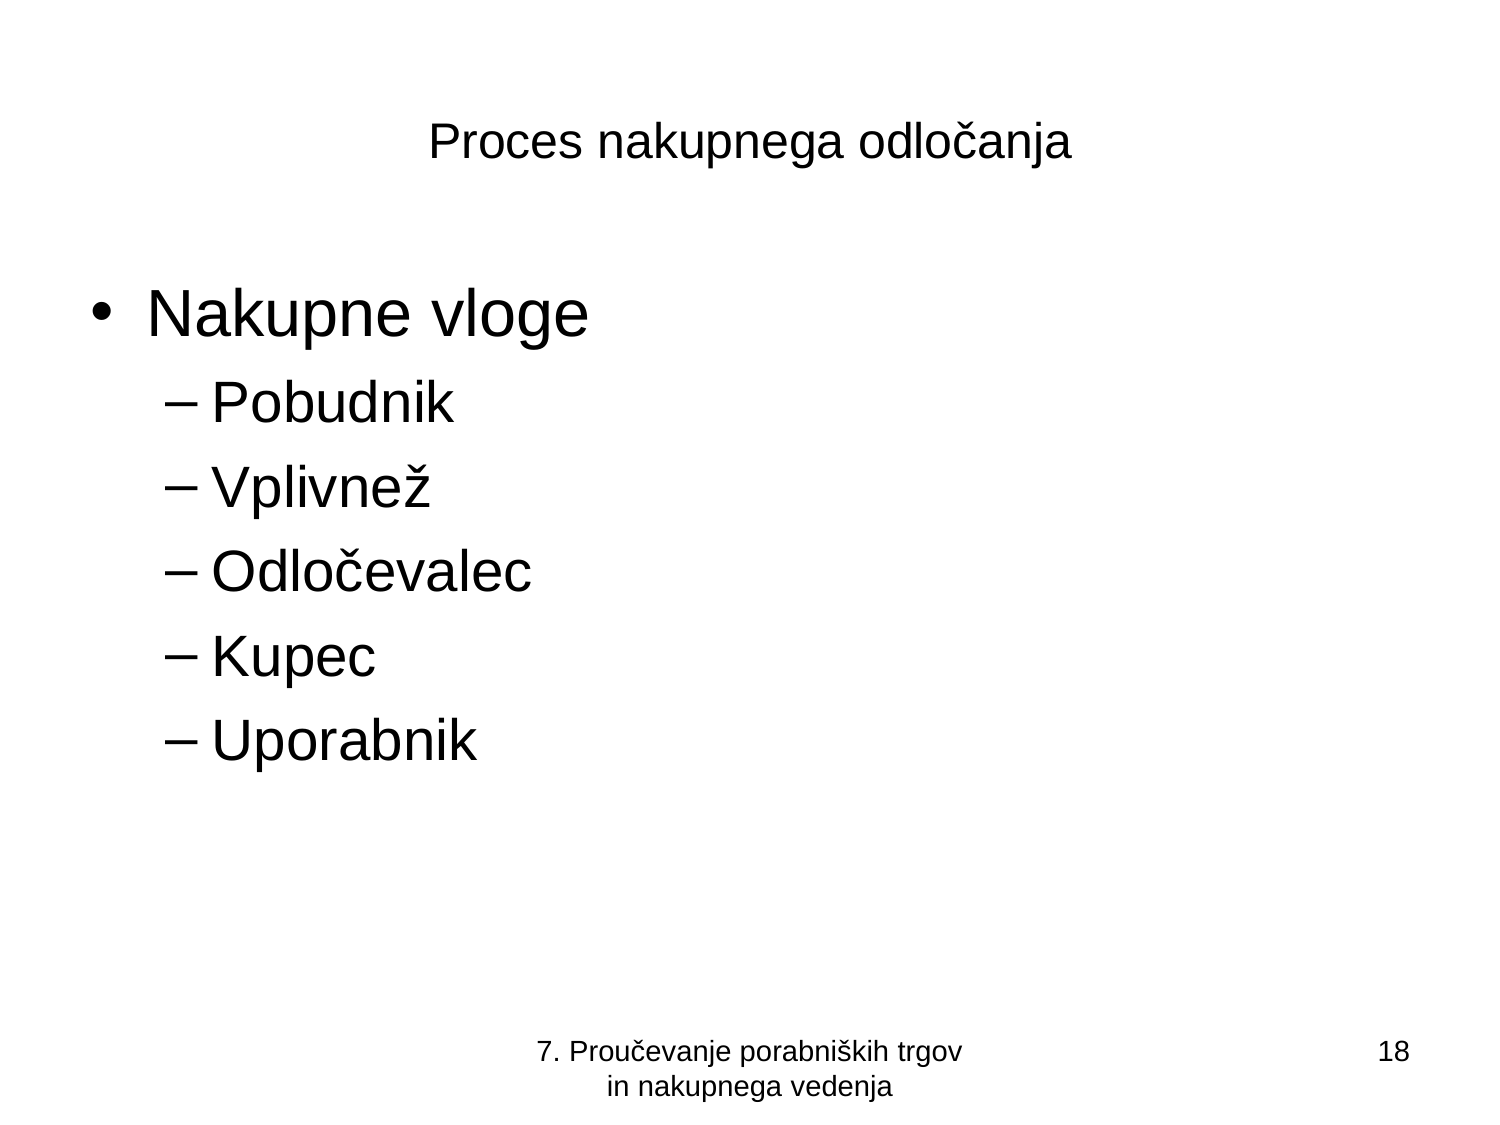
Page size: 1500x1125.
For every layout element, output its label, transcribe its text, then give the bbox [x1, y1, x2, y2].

text_box <number> [1074, 1024, 1426, 1103]
title Proces nakupnega odločanja [75, 45, 1426, 233]
list Nakupne vloge Pobudnik Vplivnež Odločevalec Kupec Uporabnik [75, 262, 1426, 1006]
text_box 7. Proučevanje porabniških trgov in nakupnega vedenja [512, 1024, 988, 1103]
